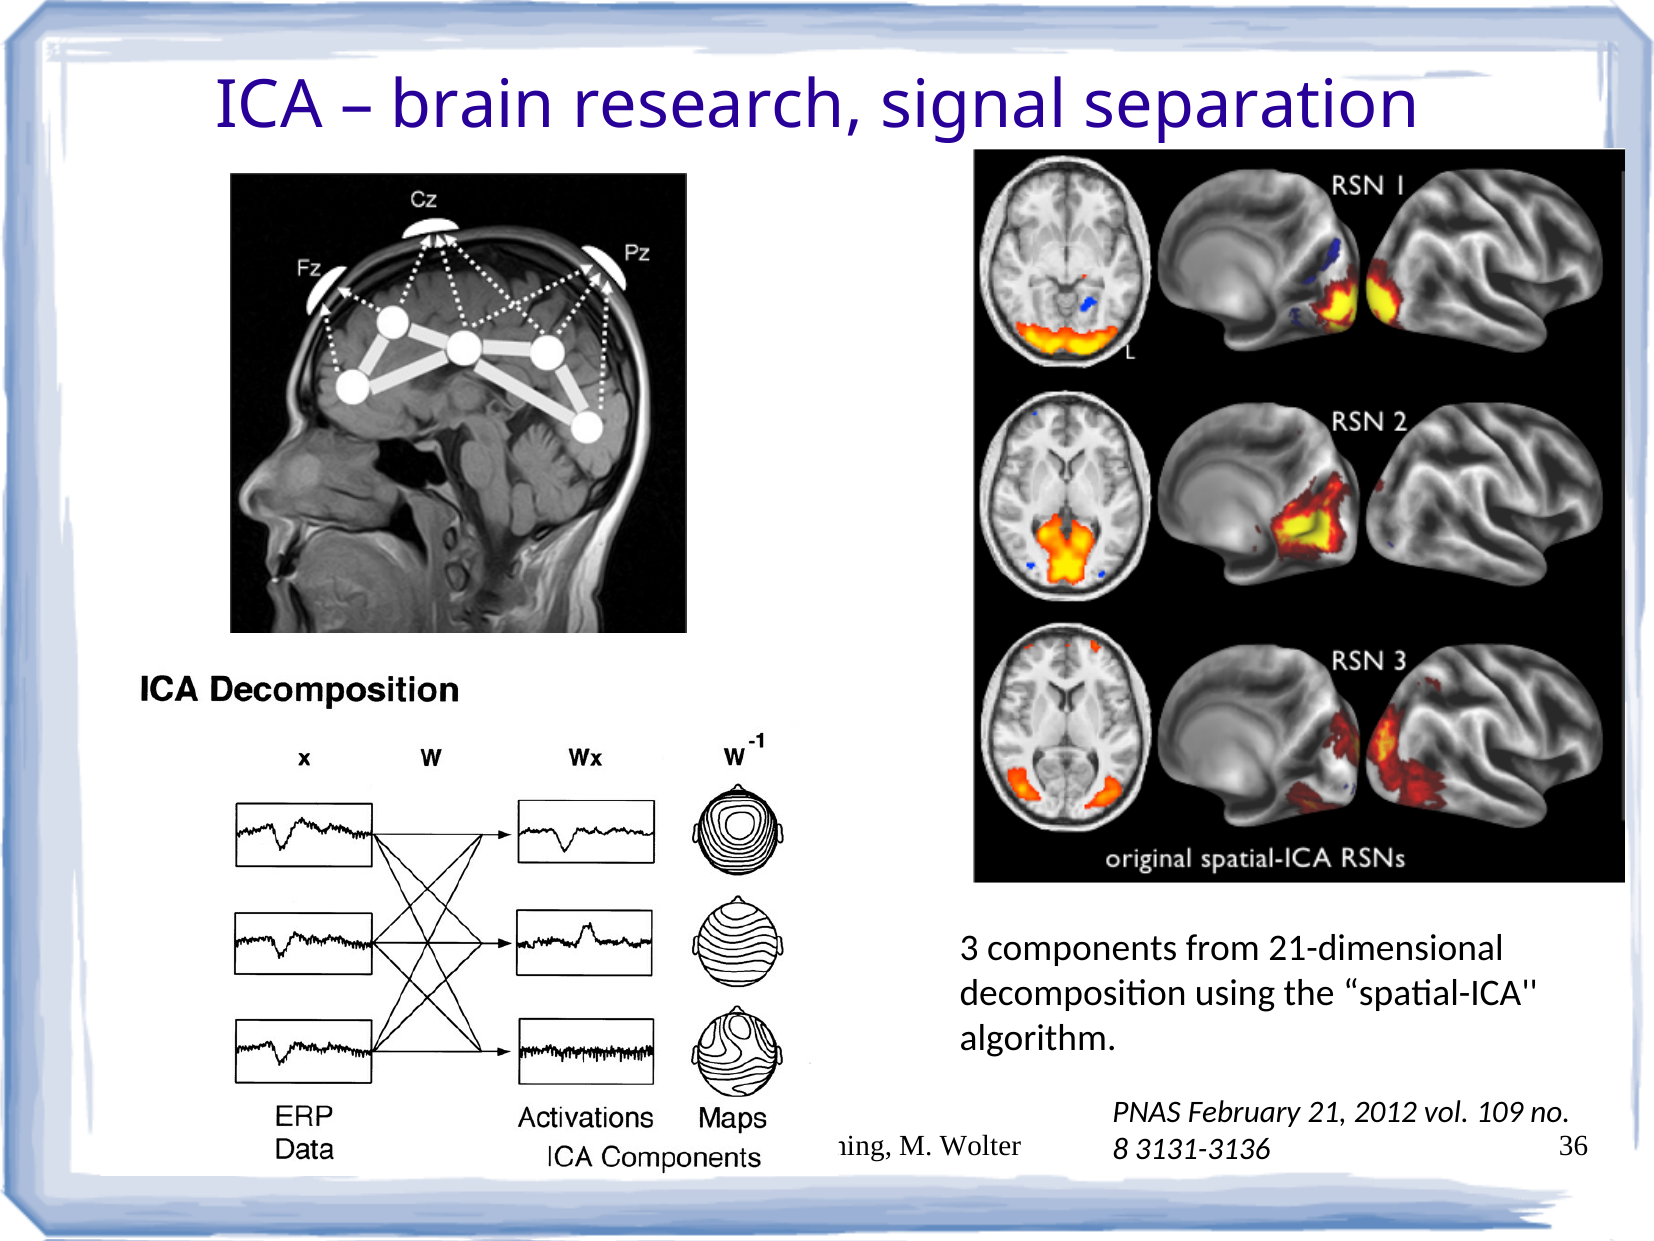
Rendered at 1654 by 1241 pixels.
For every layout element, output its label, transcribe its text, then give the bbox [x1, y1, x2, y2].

title ICA – brain research, signal separation [82, 25, 1571, 178]
text_box 3 components from 21-dimensional decomposition using the “spatial-ICA'' algorithm. [944, 915, 1625, 1066]
picture [0, 0, 1654, 1241]
text_box PNAS February 21, 2012 vol. 109 no. 8 3131-3136 [1097, 1083, 1644, 1174]
